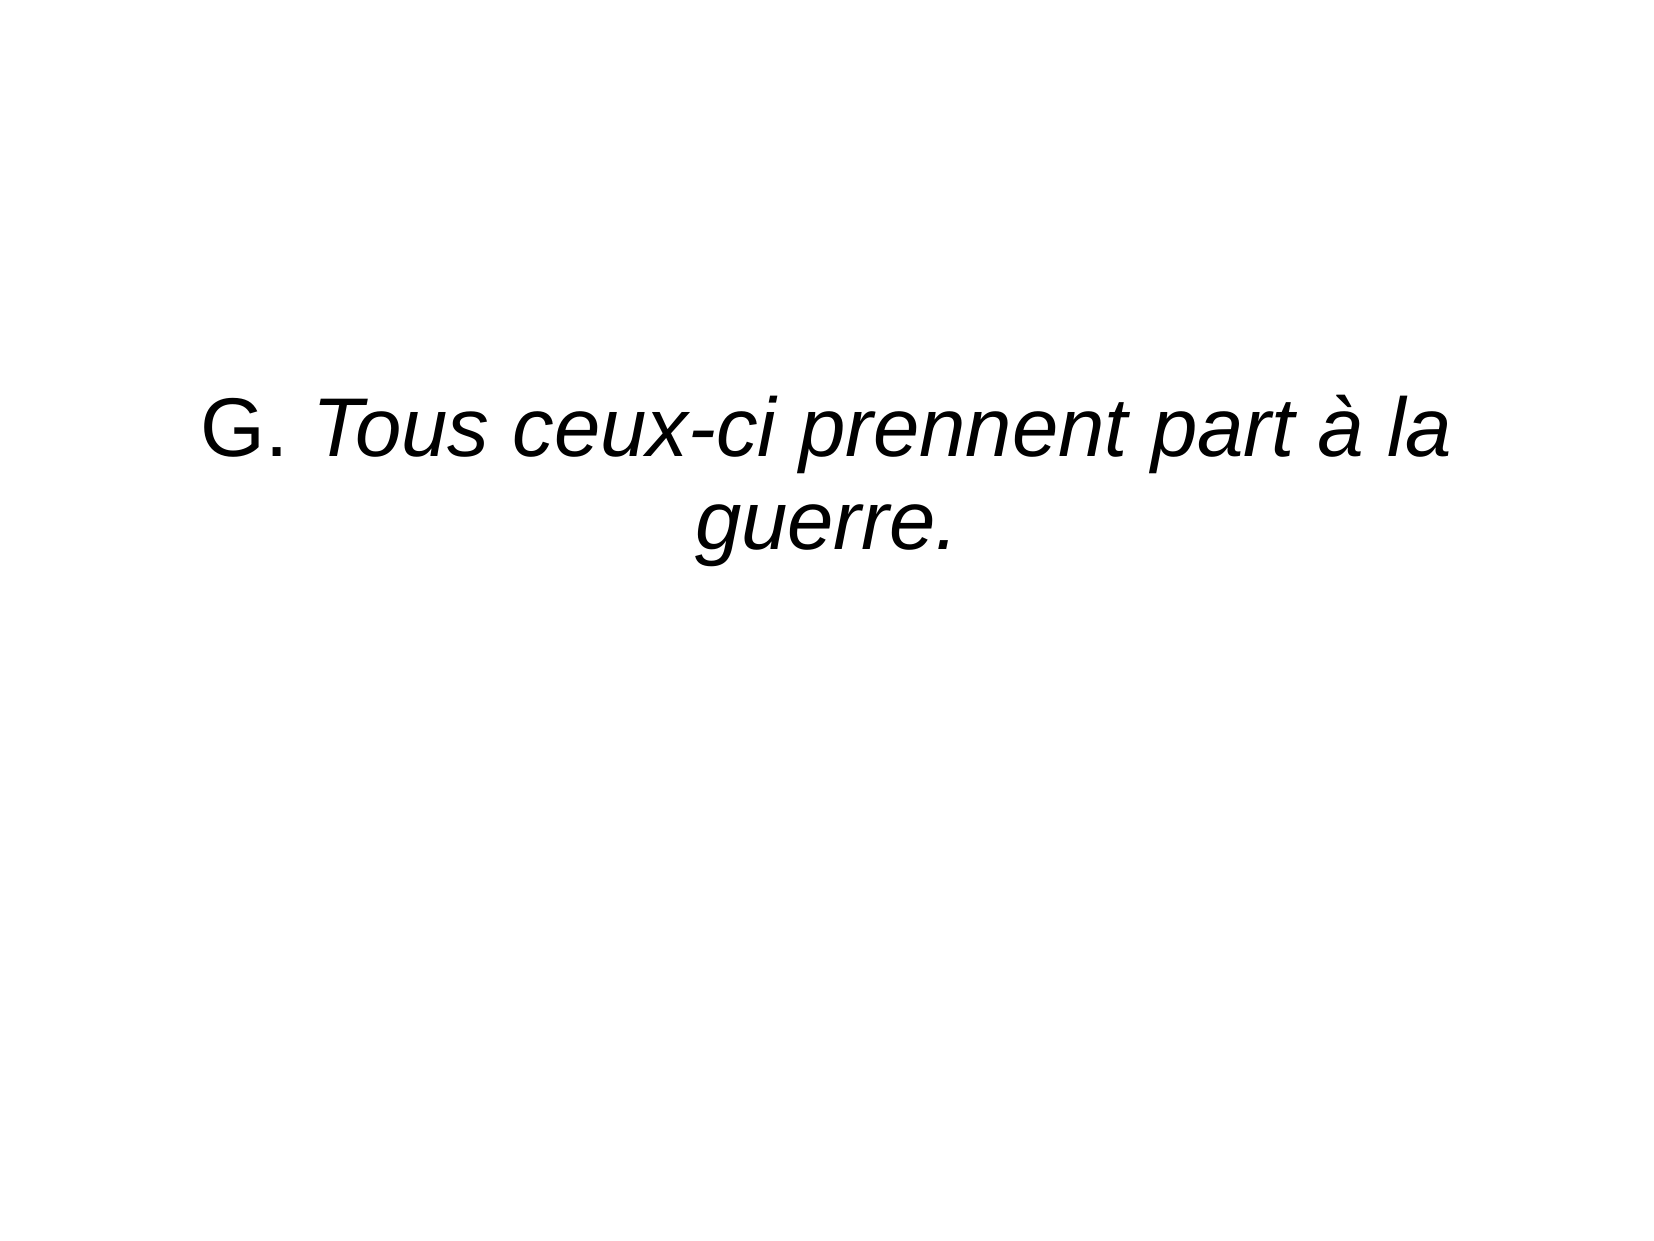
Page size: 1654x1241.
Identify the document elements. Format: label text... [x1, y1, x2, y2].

subtitle G. Tous ceux-ci prennent part à la guerre. [82, 82, 1571, 1109]
